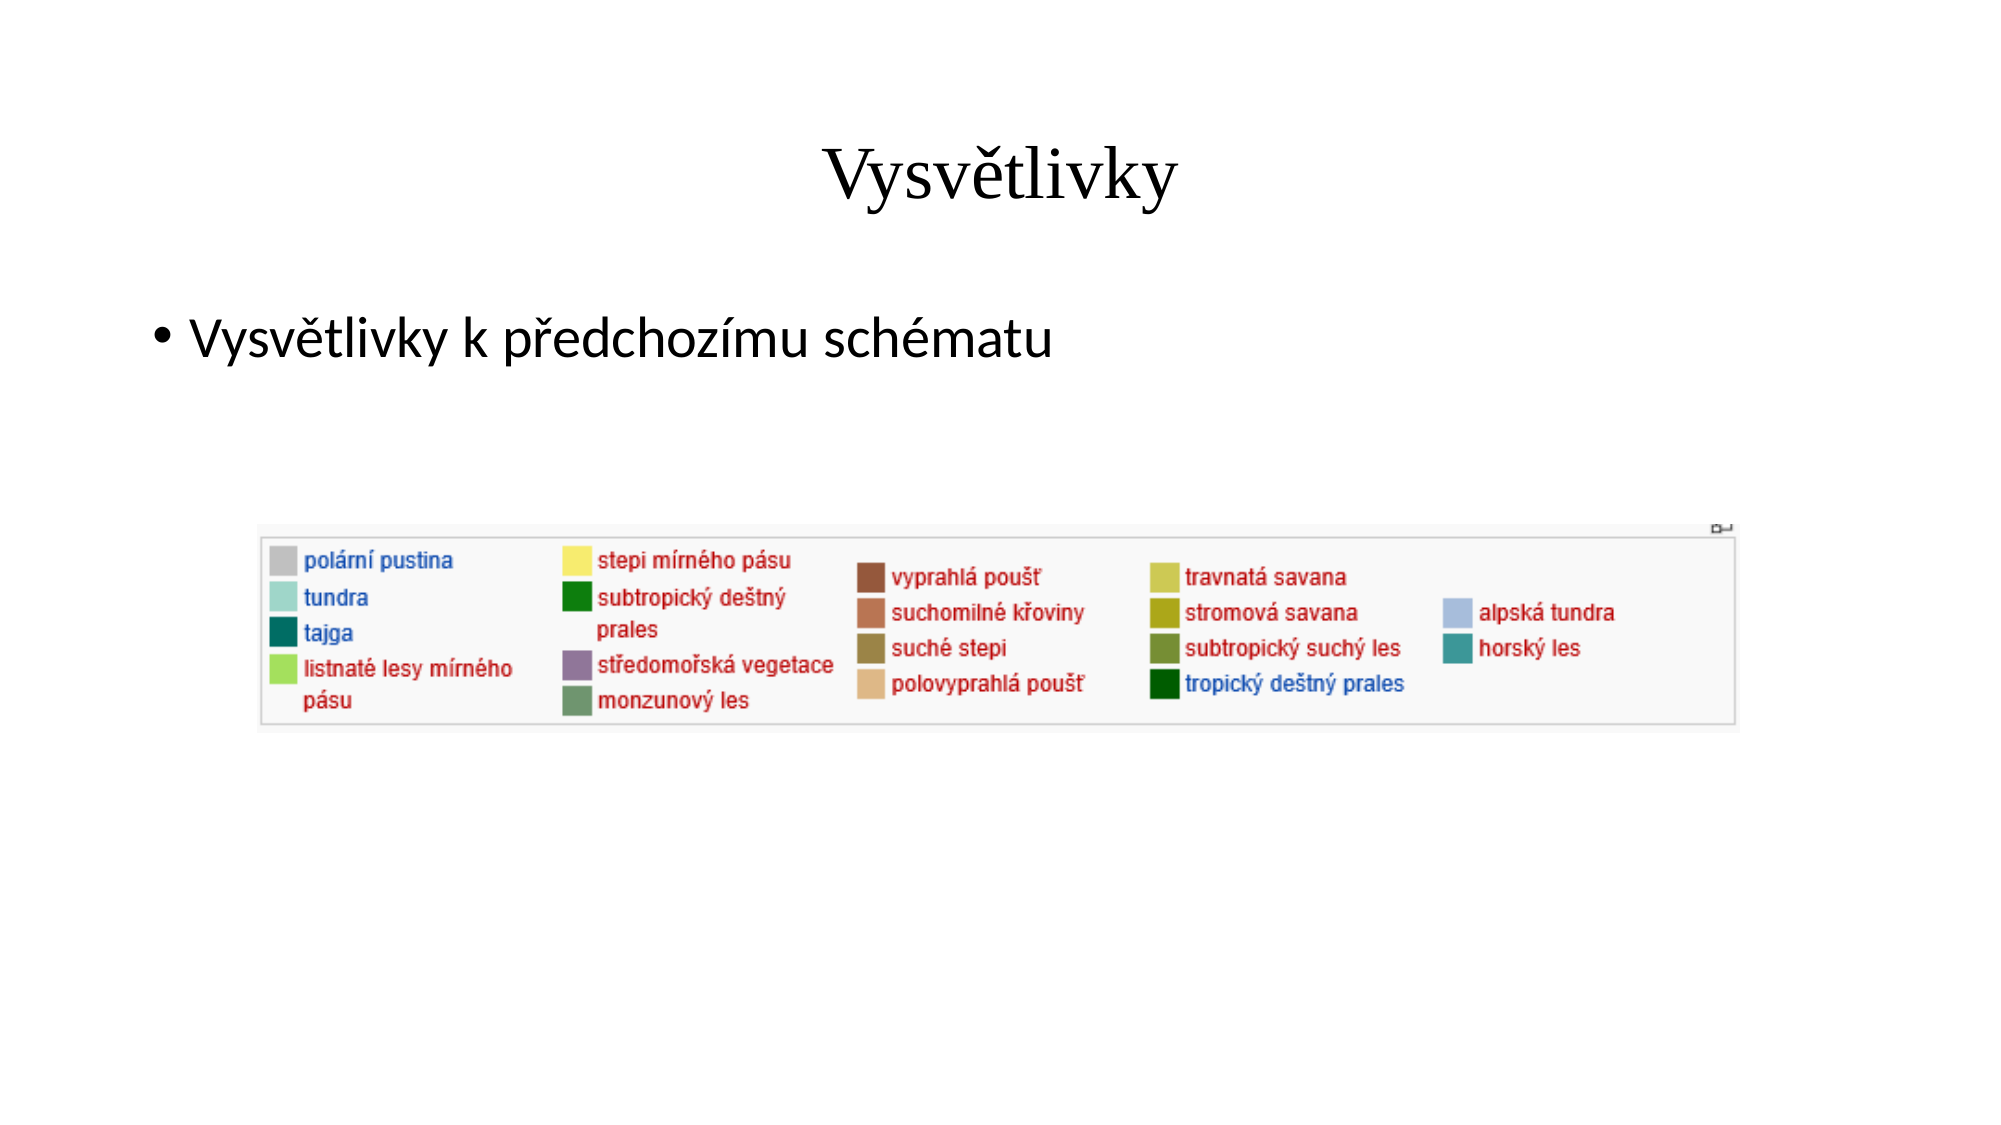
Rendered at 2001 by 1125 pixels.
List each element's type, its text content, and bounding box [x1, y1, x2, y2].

picture [257, 524, 1740, 733]
title Vysvětlivky [137, 59, 1863, 278]
list Vysvětlivky k předchozímu schématu [137, 299, 1863, 1014]
